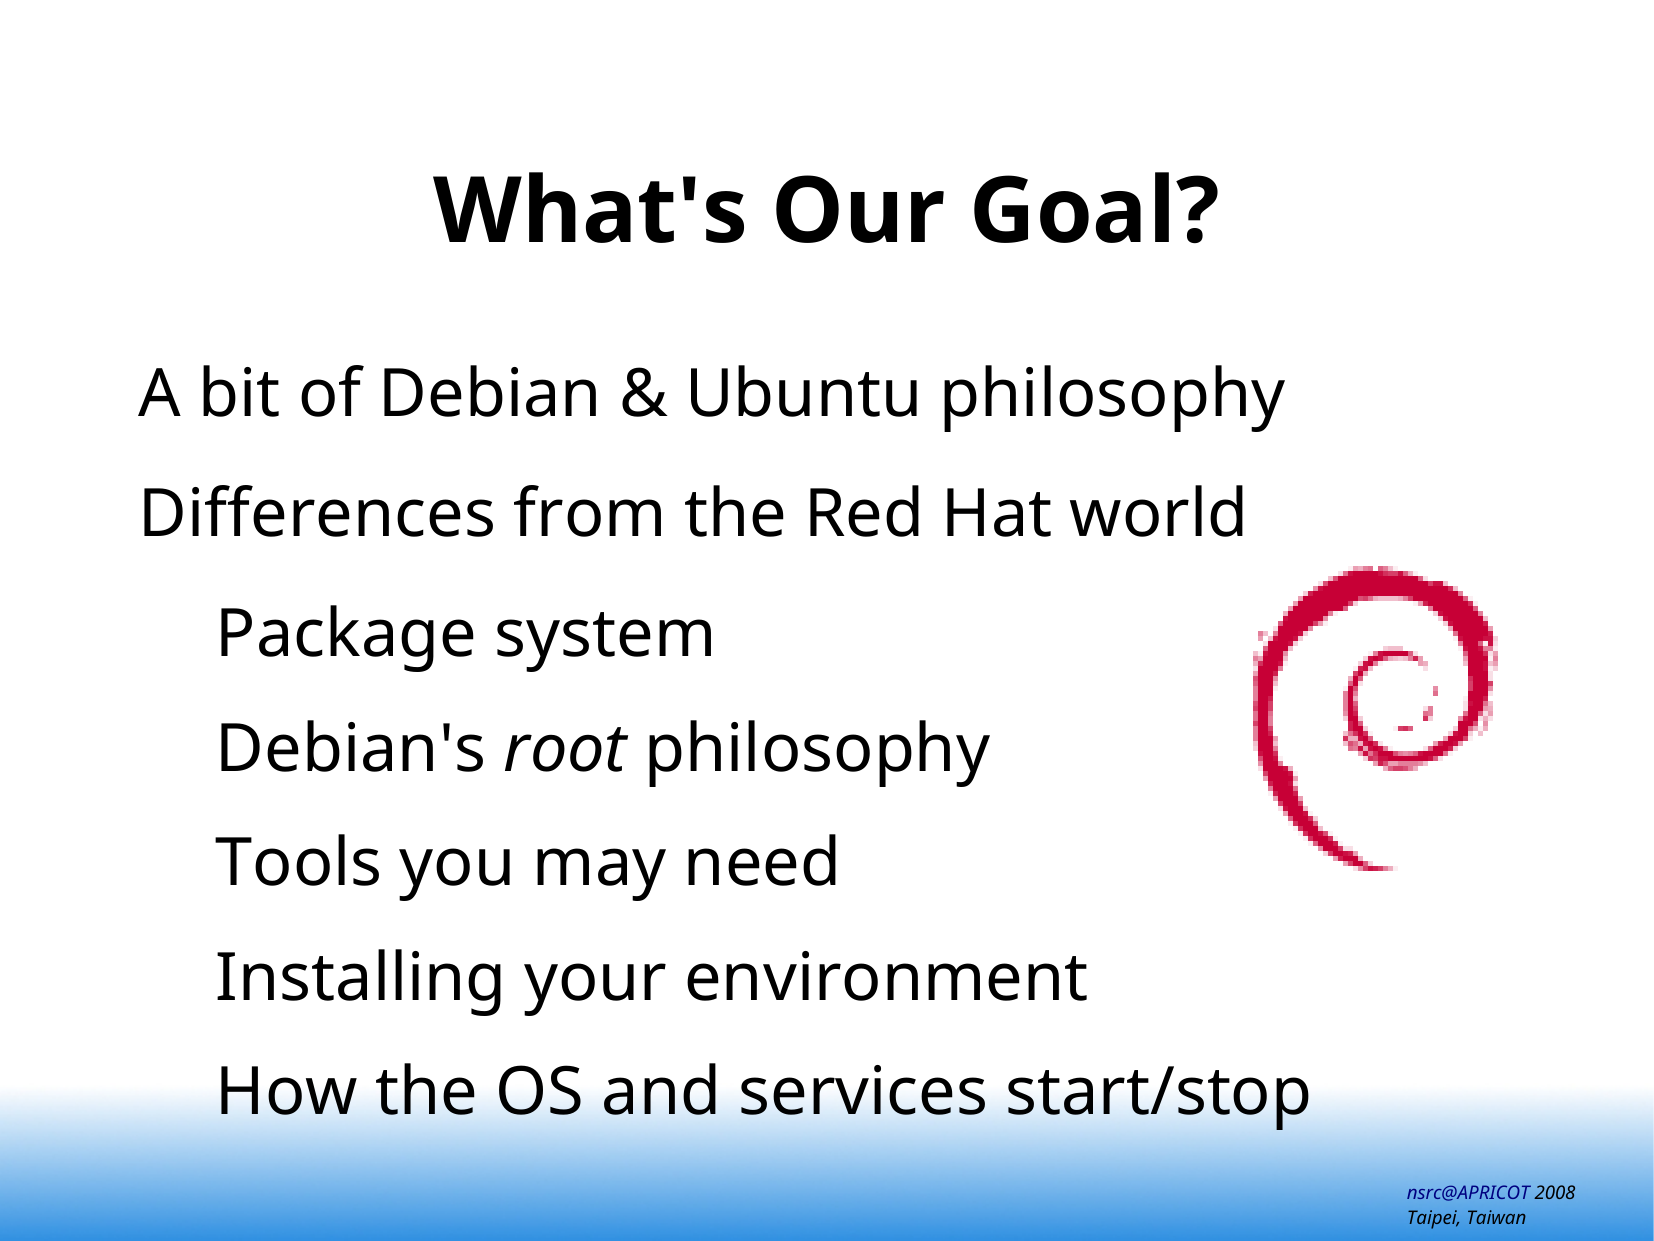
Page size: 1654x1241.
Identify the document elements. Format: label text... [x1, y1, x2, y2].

picture [0, 1083, 1654, 1241]
picture [1253, 566, 1503, 871]
list A bit of Debian & Ubuntu philosophy Differences from the Red Hat world Package system Debian's root philosophy Tools you may need Installing your environment How the OS and services start/stop [121, 344, 1567, 1135]
title What's Our Goal? [121, 102, 1534, 311]
